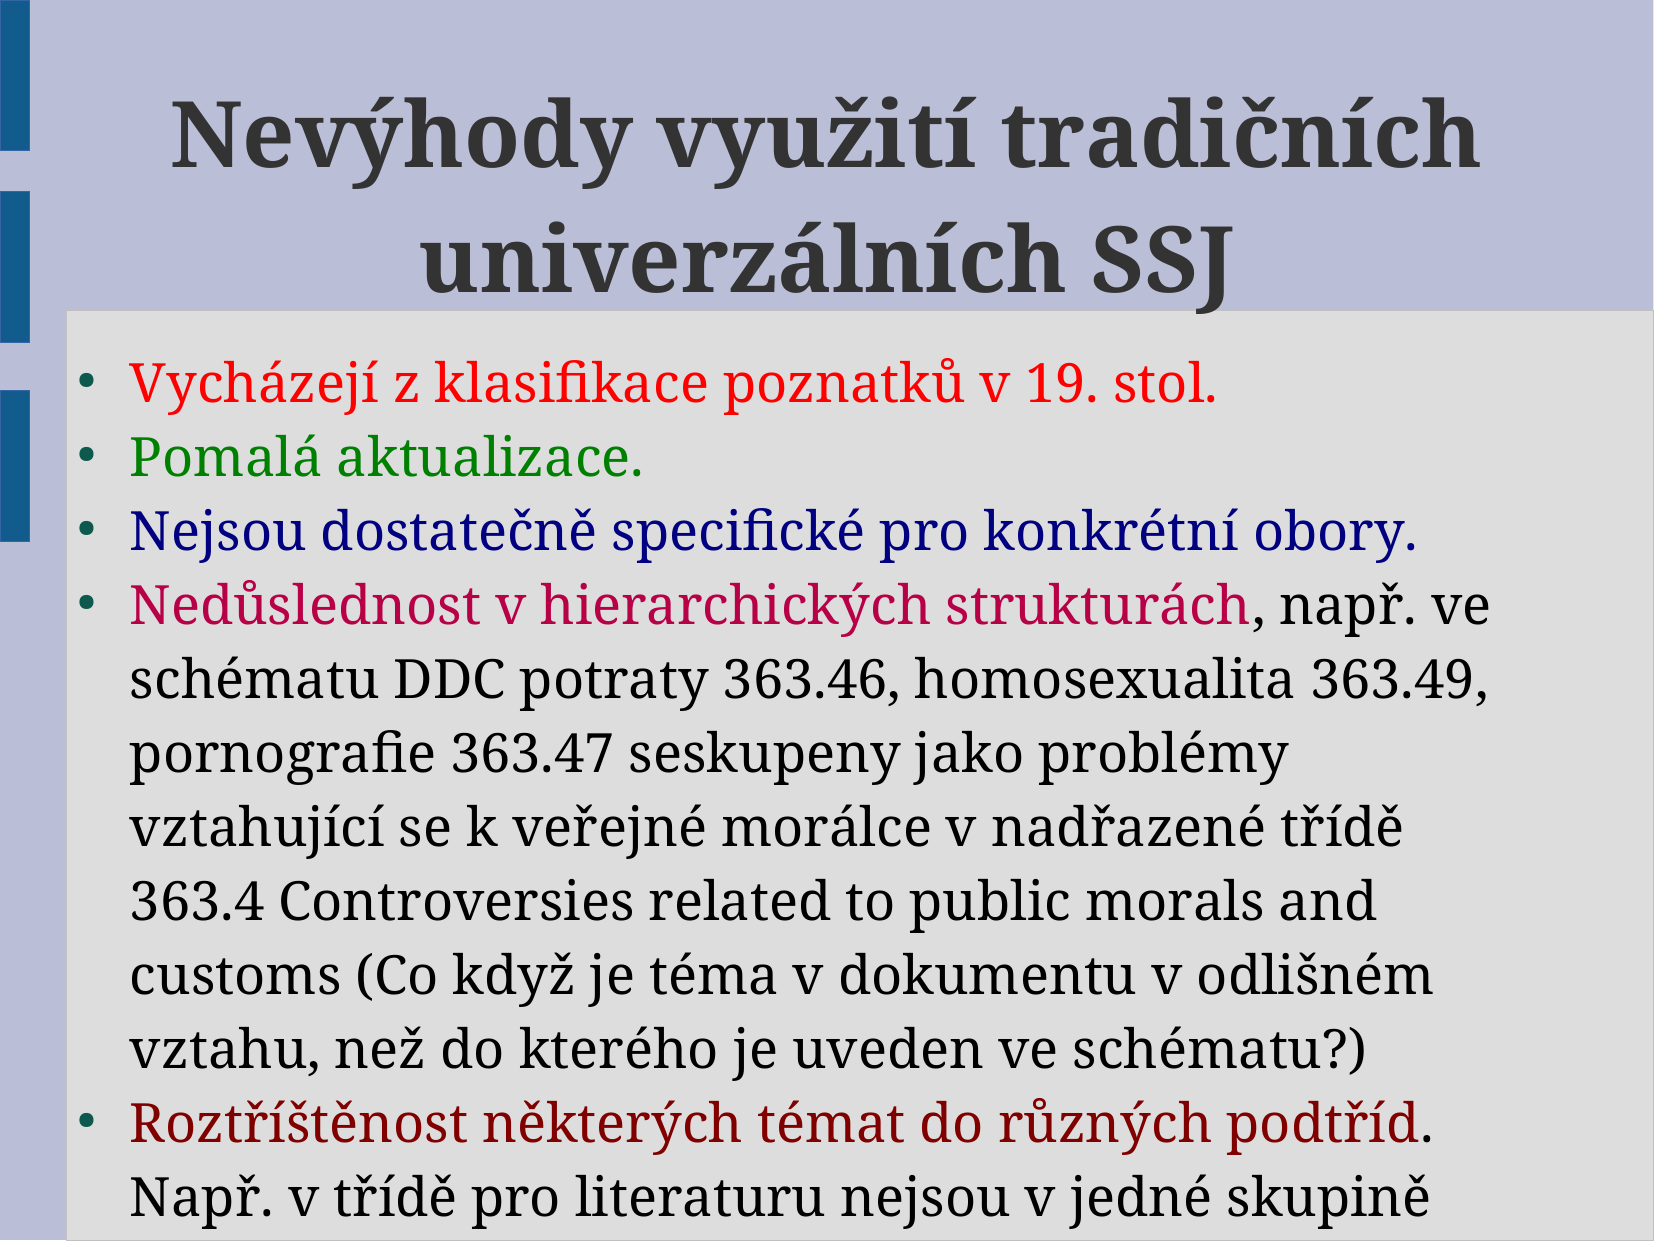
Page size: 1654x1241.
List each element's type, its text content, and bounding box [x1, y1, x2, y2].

title Nevýhody využití tradičních univerzálních SSJ [121, 90, 1534, 299]
list Vycházejí z klasifikace poznatků v 19. stol. Pomalá aktualizace. Nejsou dostatečně specifické pro konkrétní obory. Nedůslednost v hierarchických strukturách, např. ve schématu DDC potraty 363.46, homosexualita 363.49, pornografie 363.47 seskupeny jako problémy vztahující se k veřejné morálce v nadřazené třídě 363.4 Controversies related to public morals and customs (Co když je téma v dokumentu v odlišném vztahu, než do kterého je uveden ve schématu?) Roztříštěnost některých témat do různých podtříd. Např. v třídě pro literaturu nejsou v jedné skupině poetická díla, ale jsou rozdělena do jednotlivých podtříd. [59, 344, 1534, 1145]
